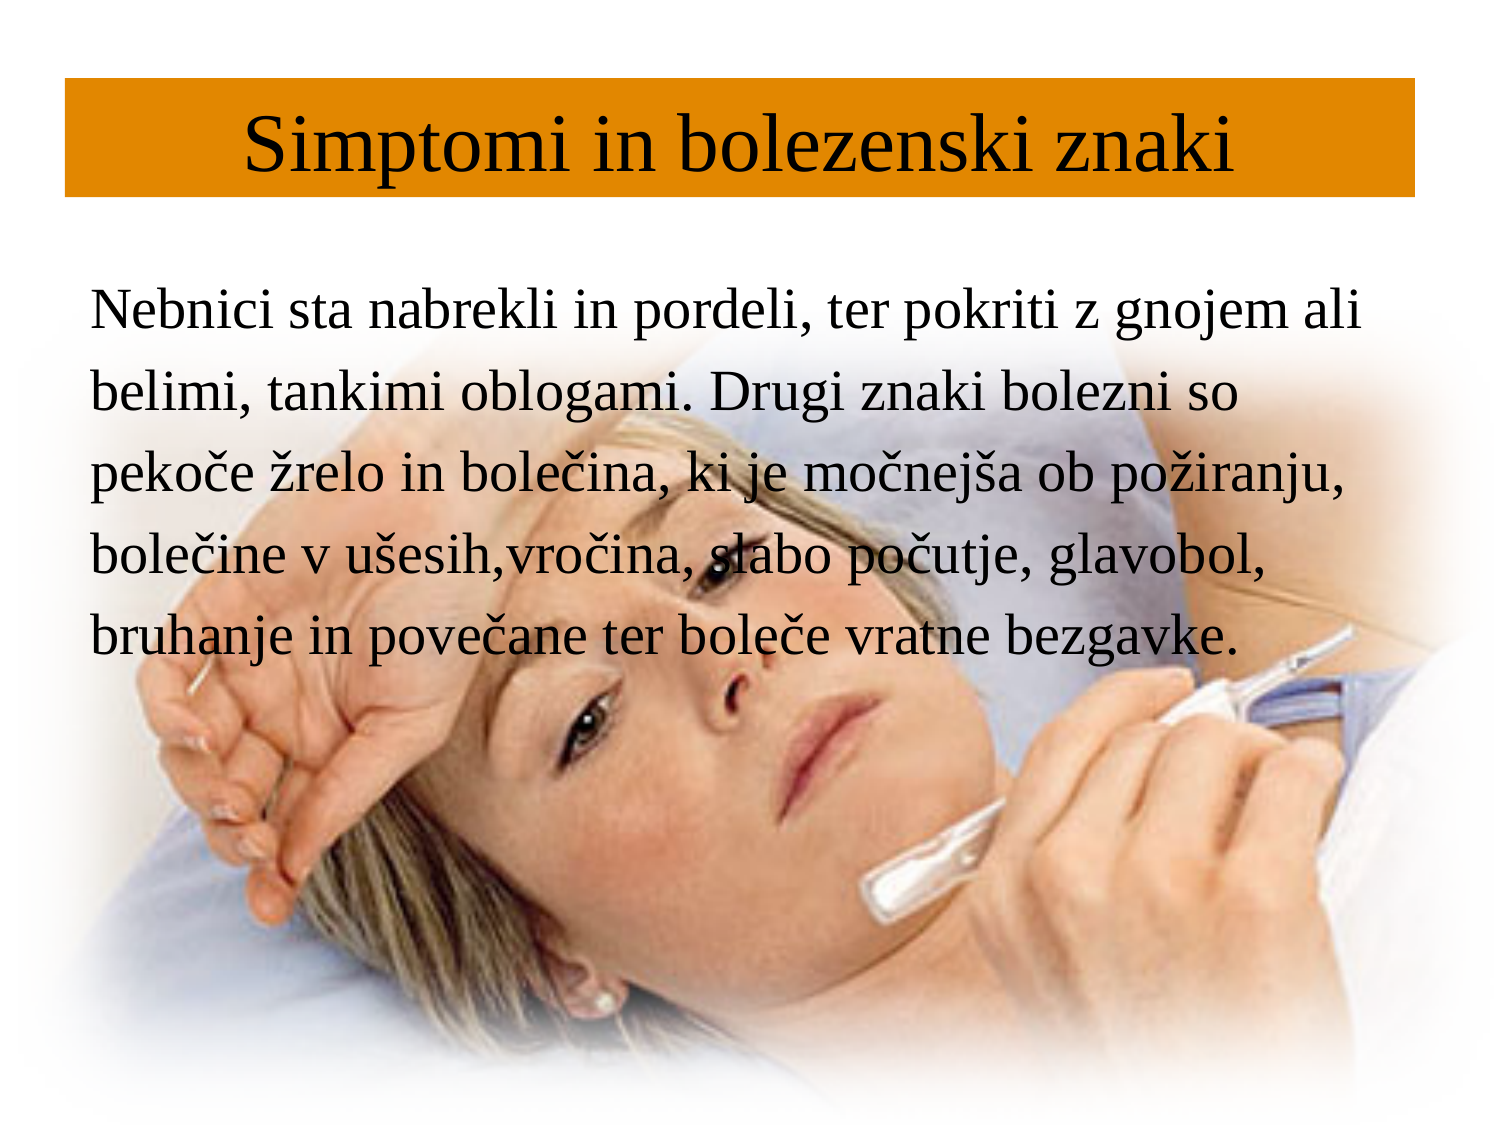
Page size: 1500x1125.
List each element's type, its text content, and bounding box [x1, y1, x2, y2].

picture [0, 289, 1500, 1125]
title Simptomi in bolezenski znaki [64, 78, 1415, 198]
list Nebnici sta nabrekli in pordeli, ter pokriti z gnojem ali belimi, tankimi oblogami. Drugi znaki bolezni so pekoče žrelo in bolečina, ki je močnejša ob požiranju, bolečine v ušesih,vročina, slabo počutje, glavobol, bruhanje in povečane ter boleče vratne bezgavke. [75, 262, 1436, 717]
